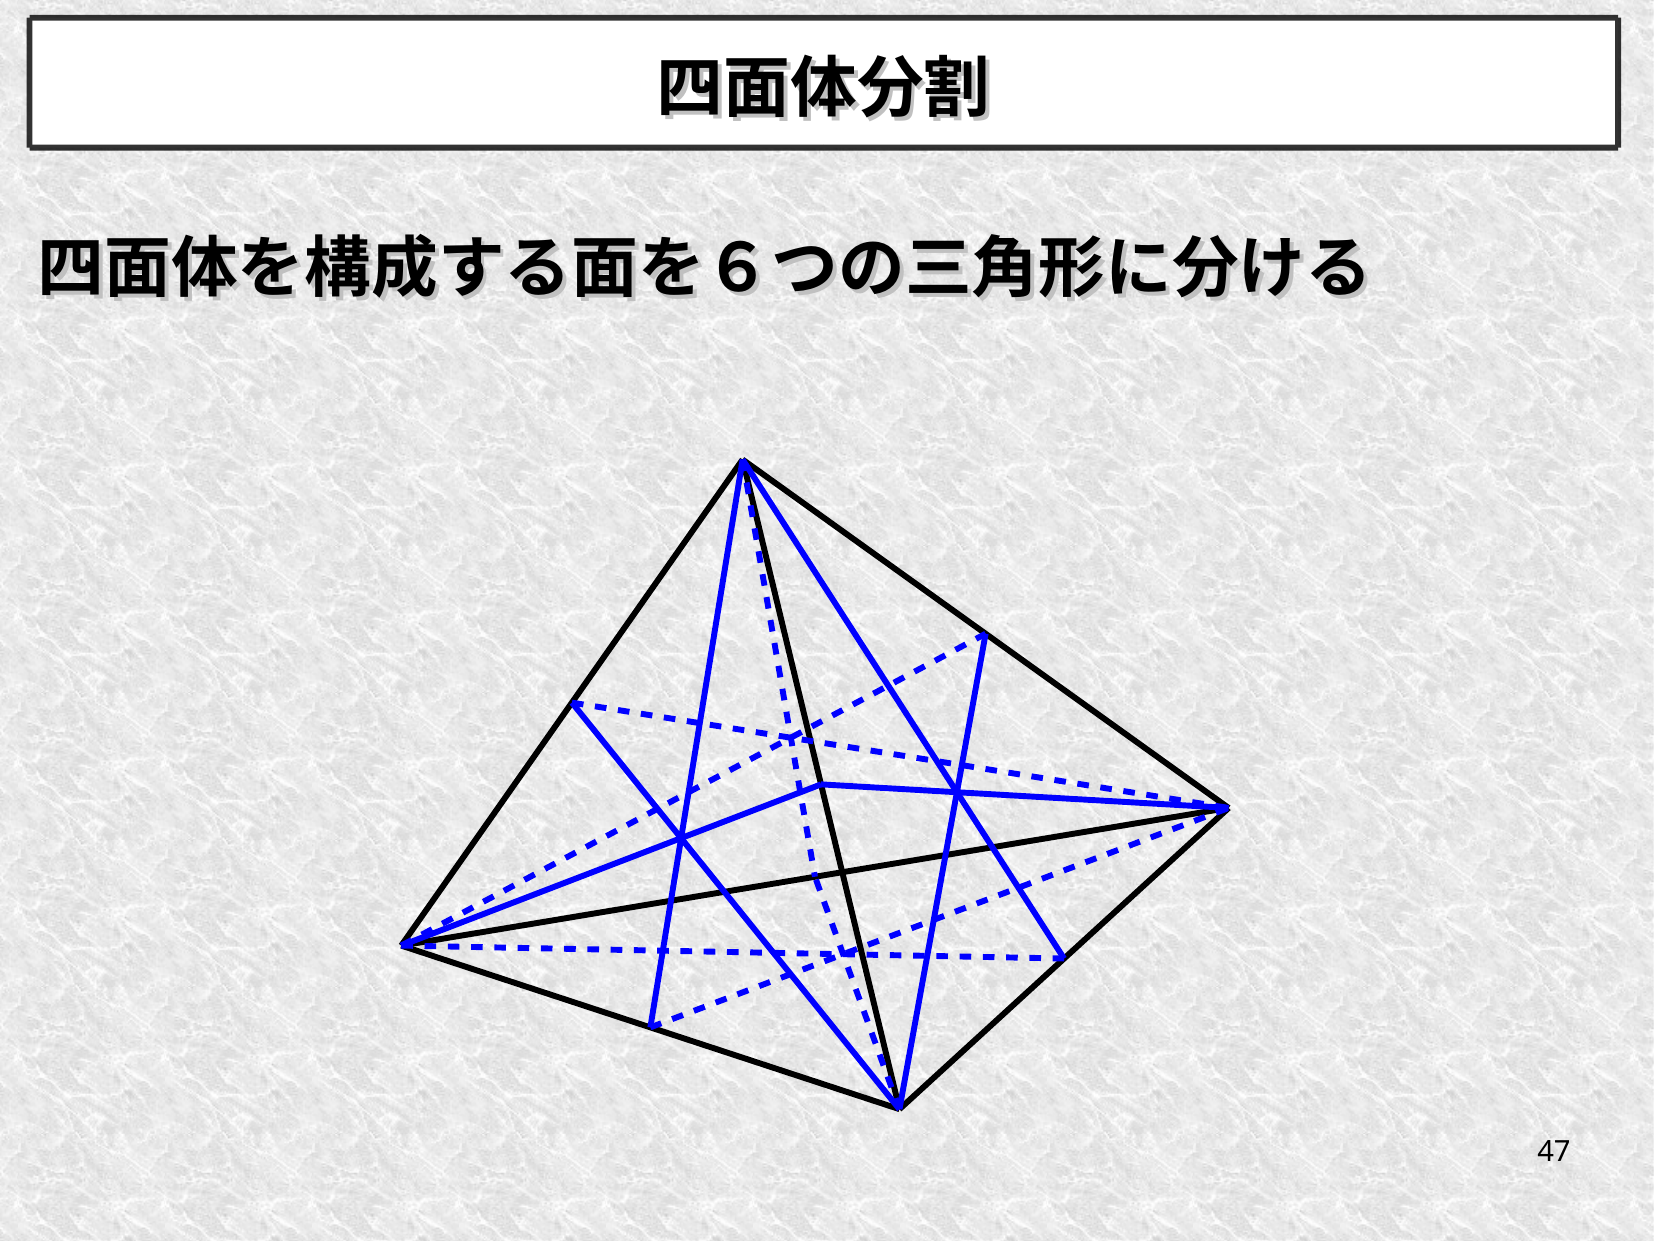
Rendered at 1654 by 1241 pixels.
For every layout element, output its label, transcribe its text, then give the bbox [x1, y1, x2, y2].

picture [0, 0, 1654, 1241]
text_box 四面体を構成する面を６つの三角形に分ける [22, 206, 1498, 302]
text_box 四面体分割 [29, 17, 1619, 148]
